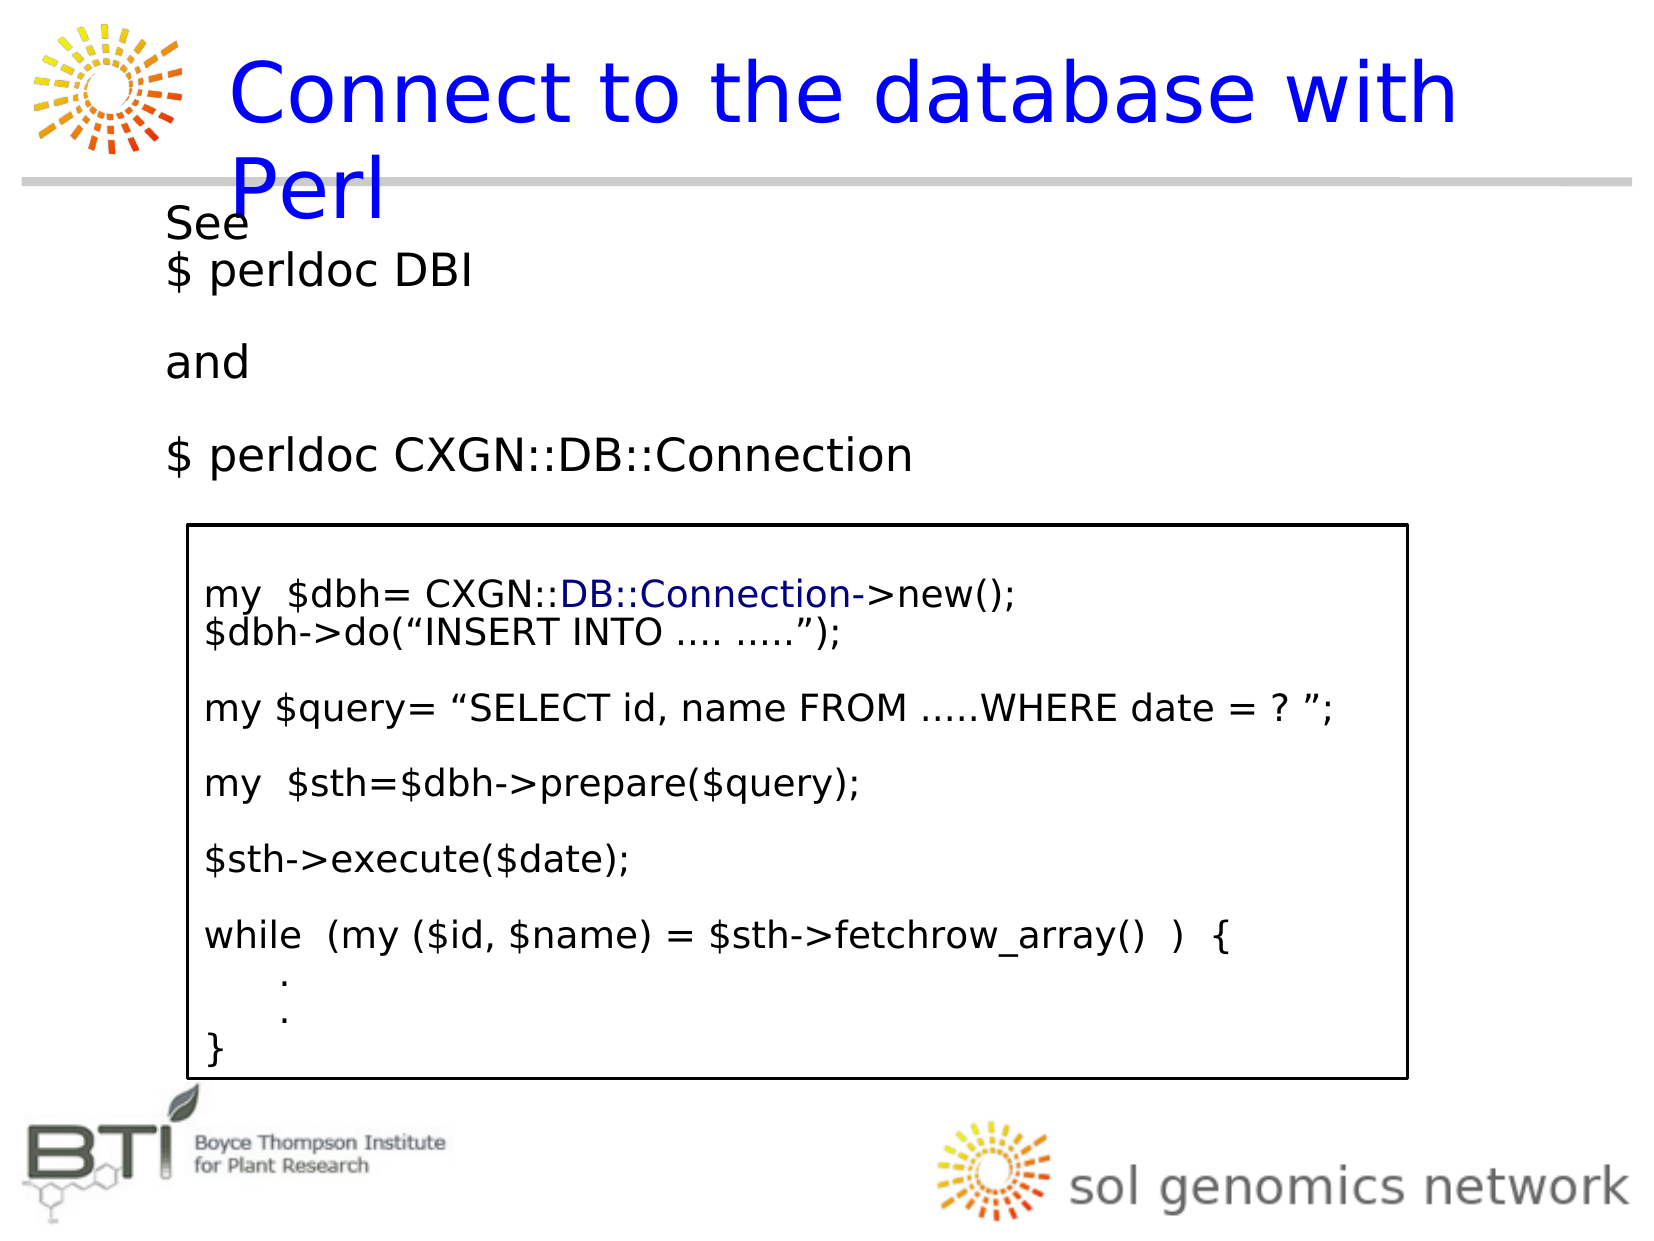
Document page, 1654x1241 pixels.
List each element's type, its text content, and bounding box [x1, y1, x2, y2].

text_box Connect to the database with Perl [228, 46, 1623, 159]
text_box See $ perldoc DBI and $ perldoc CXGN::DB::Connection [150, 195, 1501, 584]
picture [921, 1116, 1642, 1229]
text_box my $dbh= CXGN::DB::Connection->new(); $dbh->do(“INSERT INTO .... .....”); my $query= “SELECT id, name FROM .....WHERE date = ? ”; my $sth=$dbh->prepare($query); $sth->execute($date); while (my ($id, $name) = $sth->fetchrow_array() ) { . . } [187, 525, 1408, 1075]
picture [11, 1081, 460, 1230]
picture [32, 22, 184, 156]
